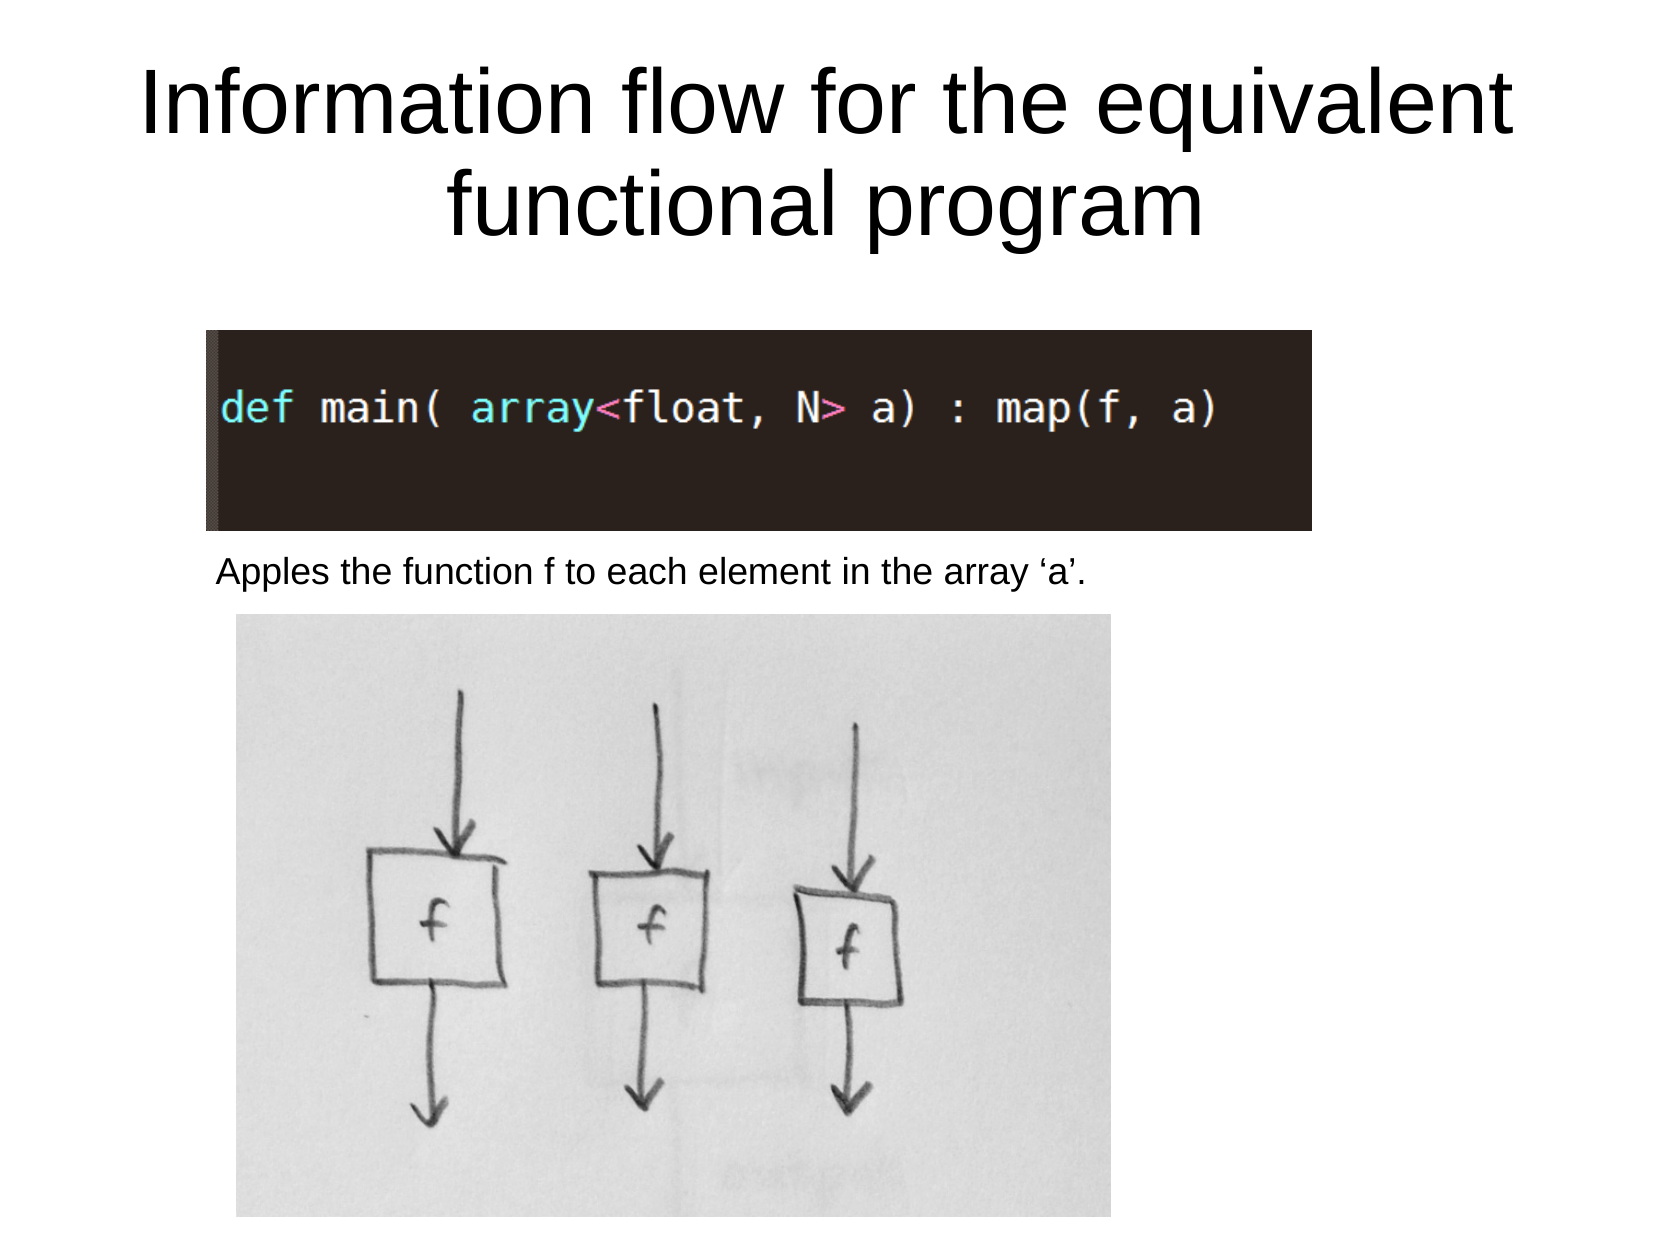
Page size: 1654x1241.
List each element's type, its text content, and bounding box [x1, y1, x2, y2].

title Information flow for the equivalent functional program [82, 49, 1571, 257]
picture [206, 330, 1312, 531]
text_box Apples the function f to each element in the array ‘a’. [200, 543, 1654, 601]
picture [236, 614, 1111, 1217]
